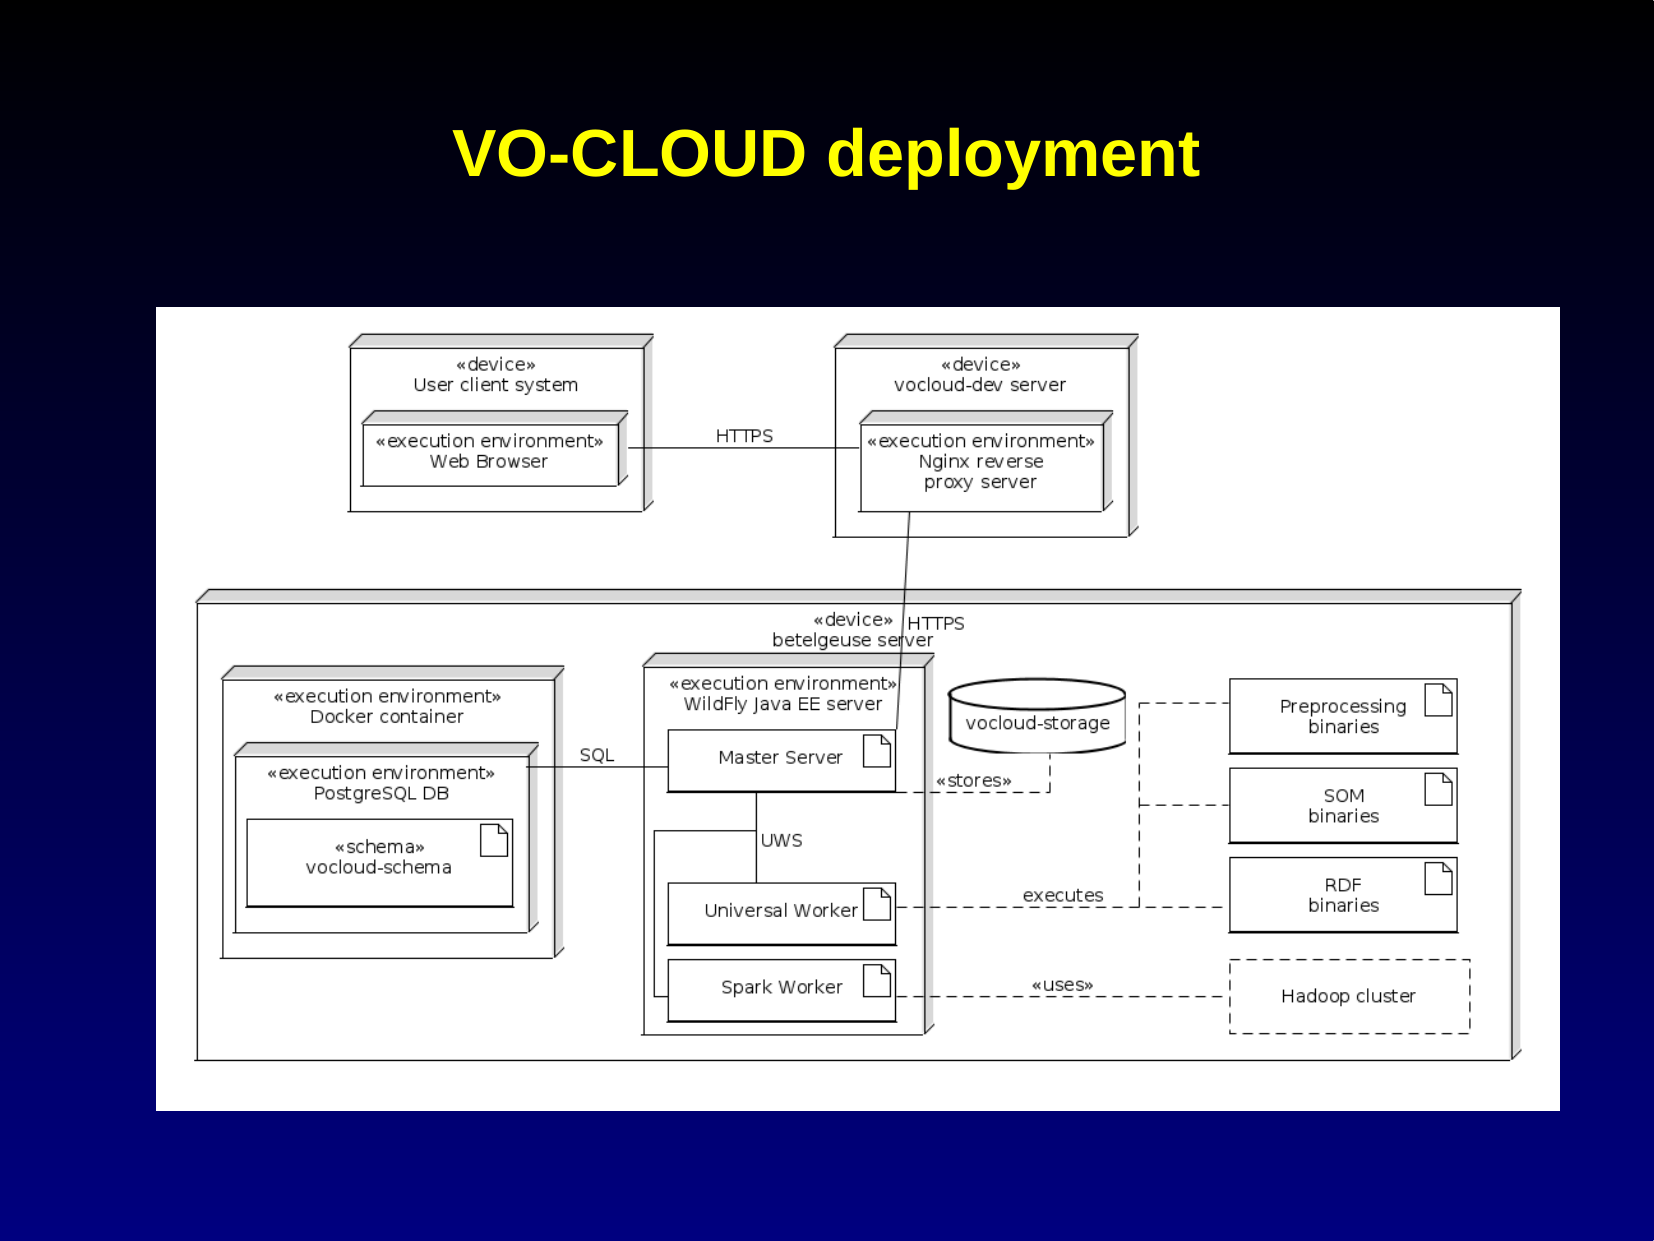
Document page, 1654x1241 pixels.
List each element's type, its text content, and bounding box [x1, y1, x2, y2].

picture [156, 307, 1560, 1111]
title VO-CLOUD deployment [82, 49, 1571, 257]
